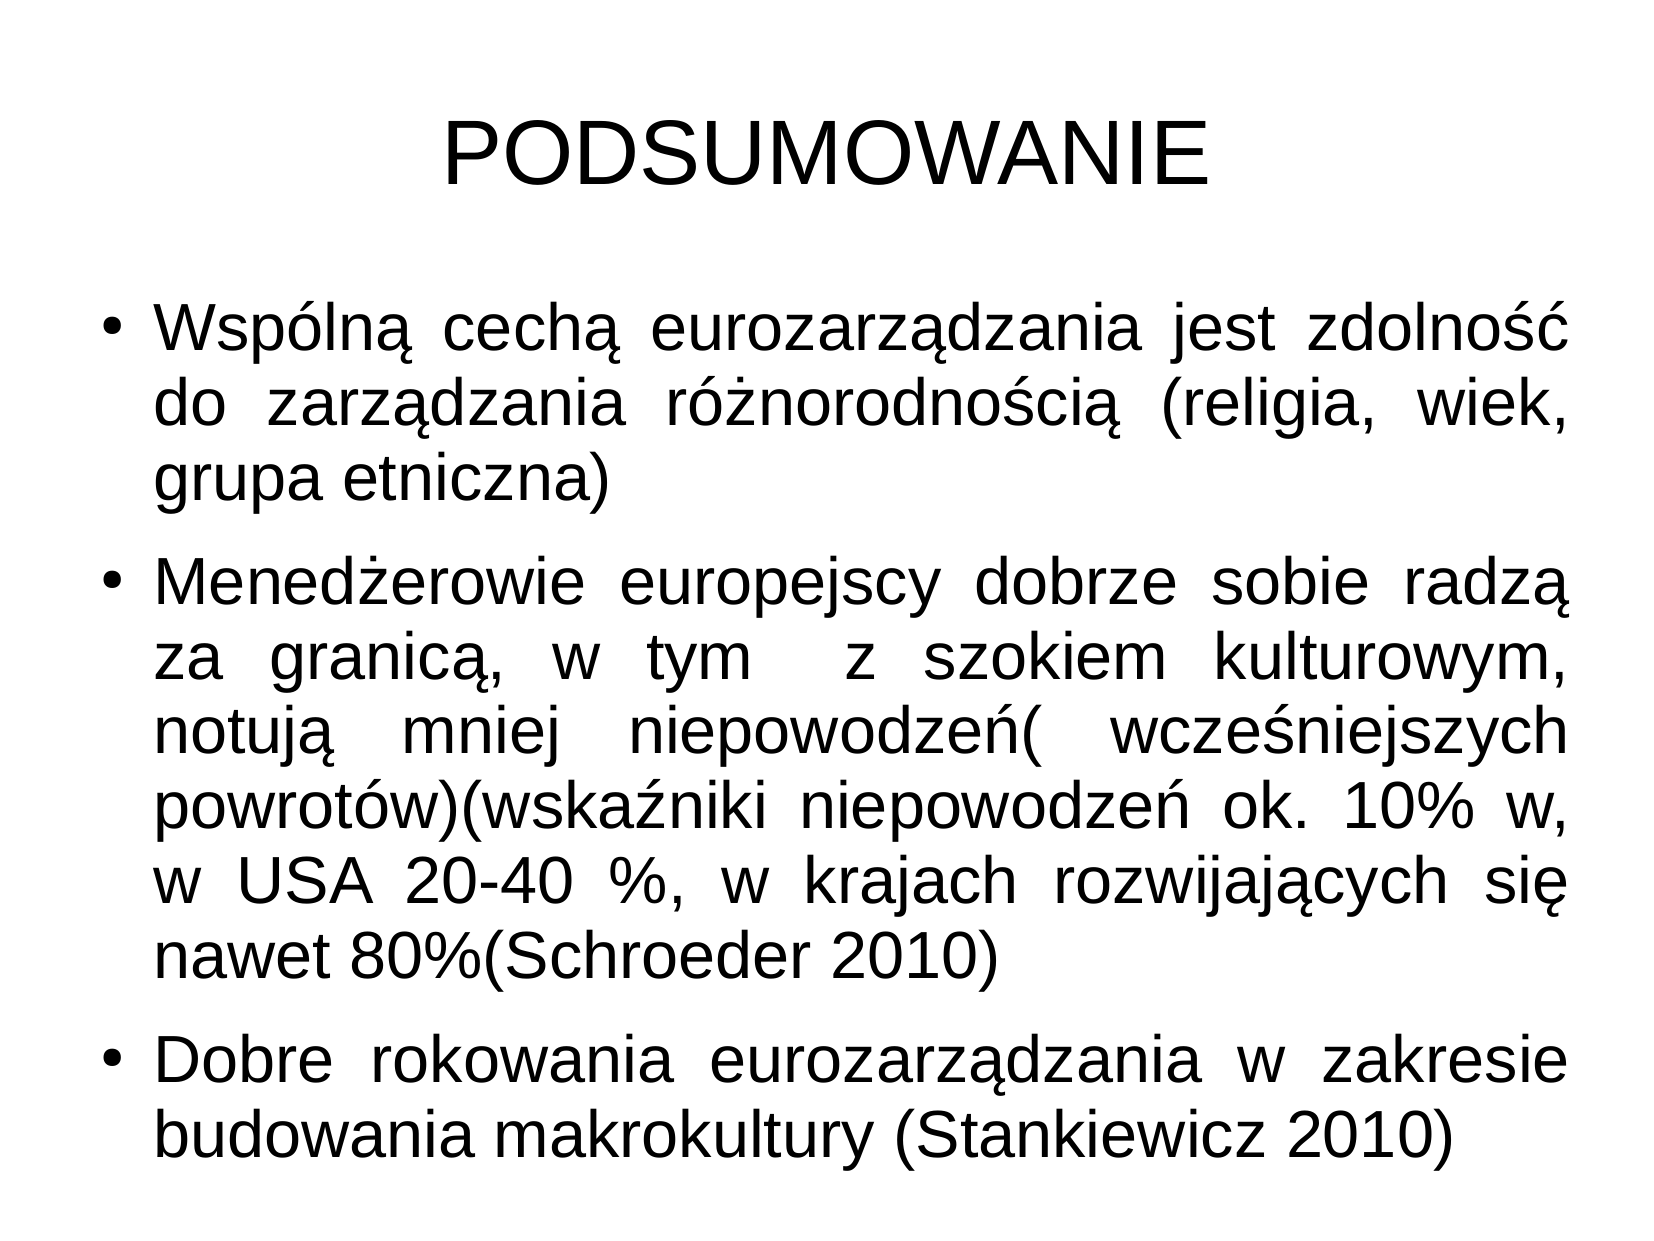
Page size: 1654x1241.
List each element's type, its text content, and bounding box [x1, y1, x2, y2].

list Wspólną cechą eurozarządzania jest zdolność do zarządzania różnorodnością (religia, wiek, grupa etniczna) Menedżerowie europejscy dobrze sobie radzą za granicą, w tym z szokiem kulturowym, notują mniej niepowodzeń( wcześniejszych powrotów)(wskaźniki niepowodzeń ok. 10% w, w USA 20-40 %, w krajach rozwijających się nawet 80%(Schroeder 2010) Dobre rokowania eurozarządzania w zakresie budowania makrokultury (Stankiewicz 2010) [82, 290, 1571, 1172]
title PODSUMOWANIE [82, 49, 1571, 257]
